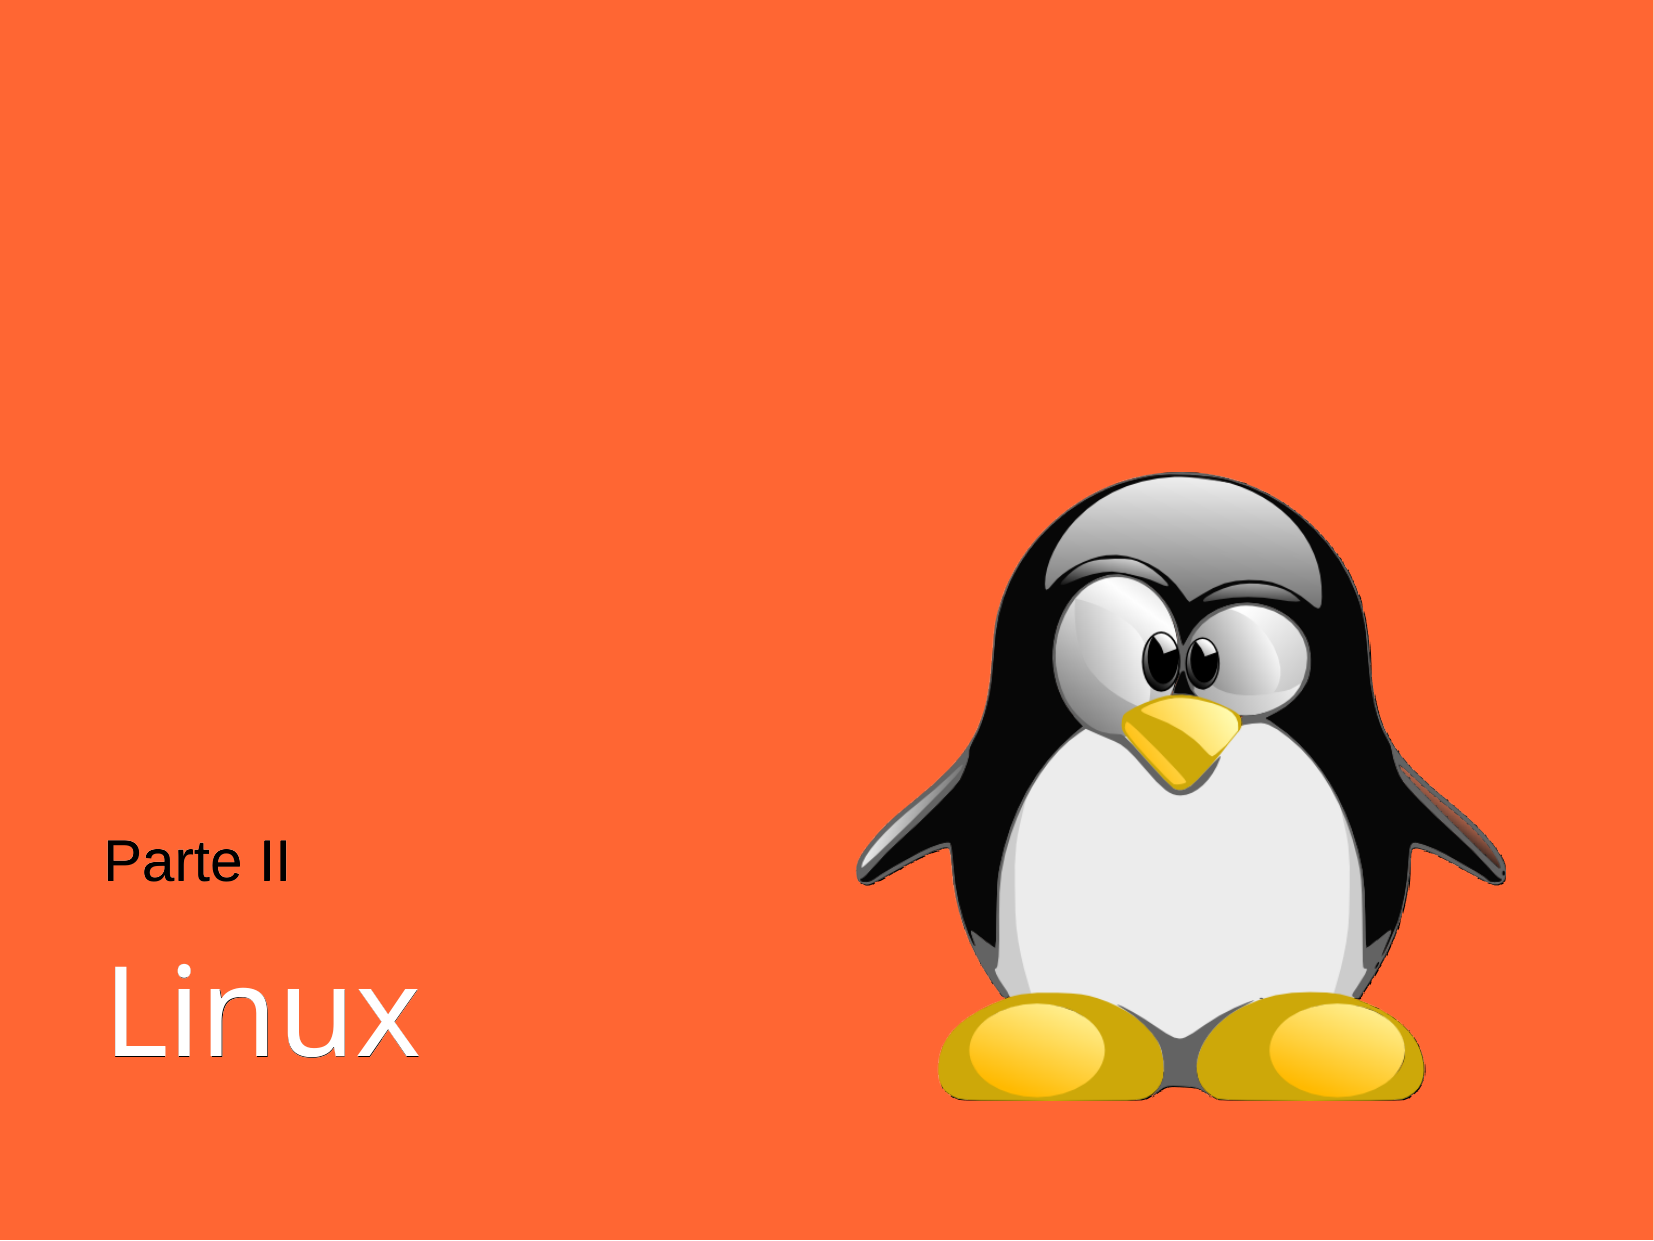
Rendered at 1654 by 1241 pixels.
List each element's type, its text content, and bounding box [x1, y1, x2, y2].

picture [855, 472, 1506, 1101]
text_box Linux [88, 915, 768, 1076]
text_box Parte II [88, 820, 502, 901]
